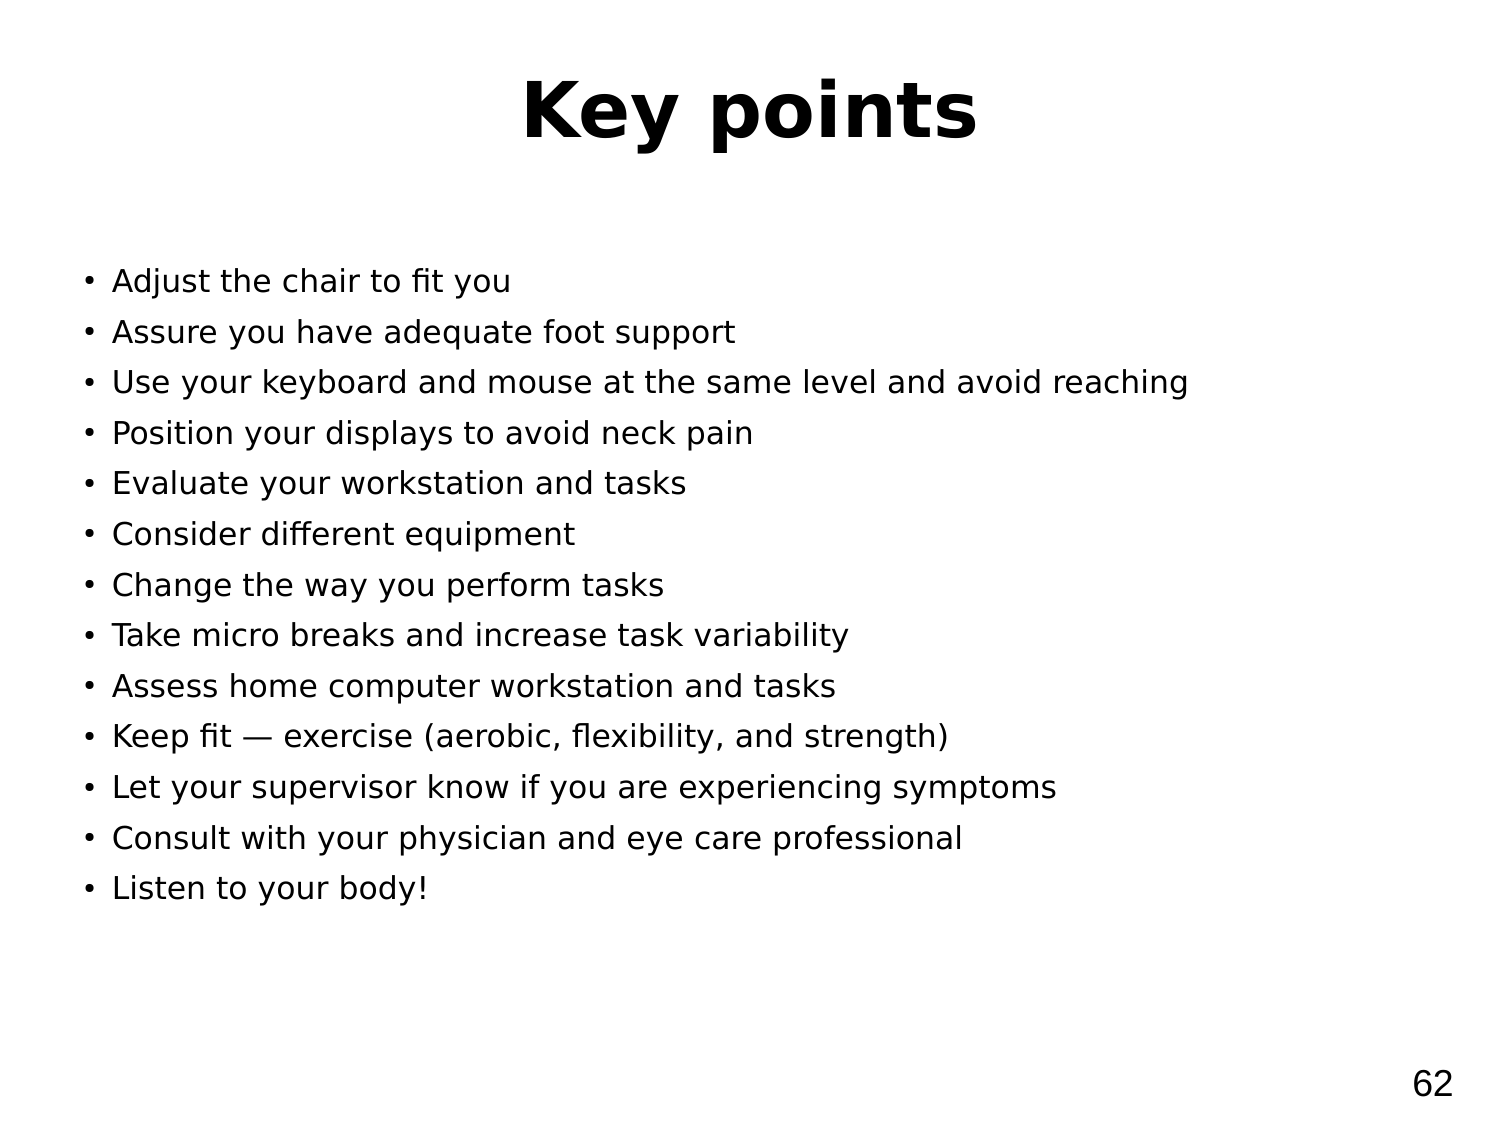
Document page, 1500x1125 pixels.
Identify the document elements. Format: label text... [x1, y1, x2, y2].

list Adjust the chair to fit you Assure you have adequate foot support Use your keyboard and mouse at the same level and avoid reaching Position your displays to avoid neck pain Evaluate your workstation and tasks Consider different equipment Change the way you perform tasks Take micro breaks and increase task variability Assess home computer workstation and tasks Keep fit — exercise (aerobic, flexibility, and strength) Let your supervisor know if you are experiencing symptoms Consult with your physician and eye care professional Listen to your body! [75, 263, 1425, 916]
title Key points [75, 21, 1425, 201]
